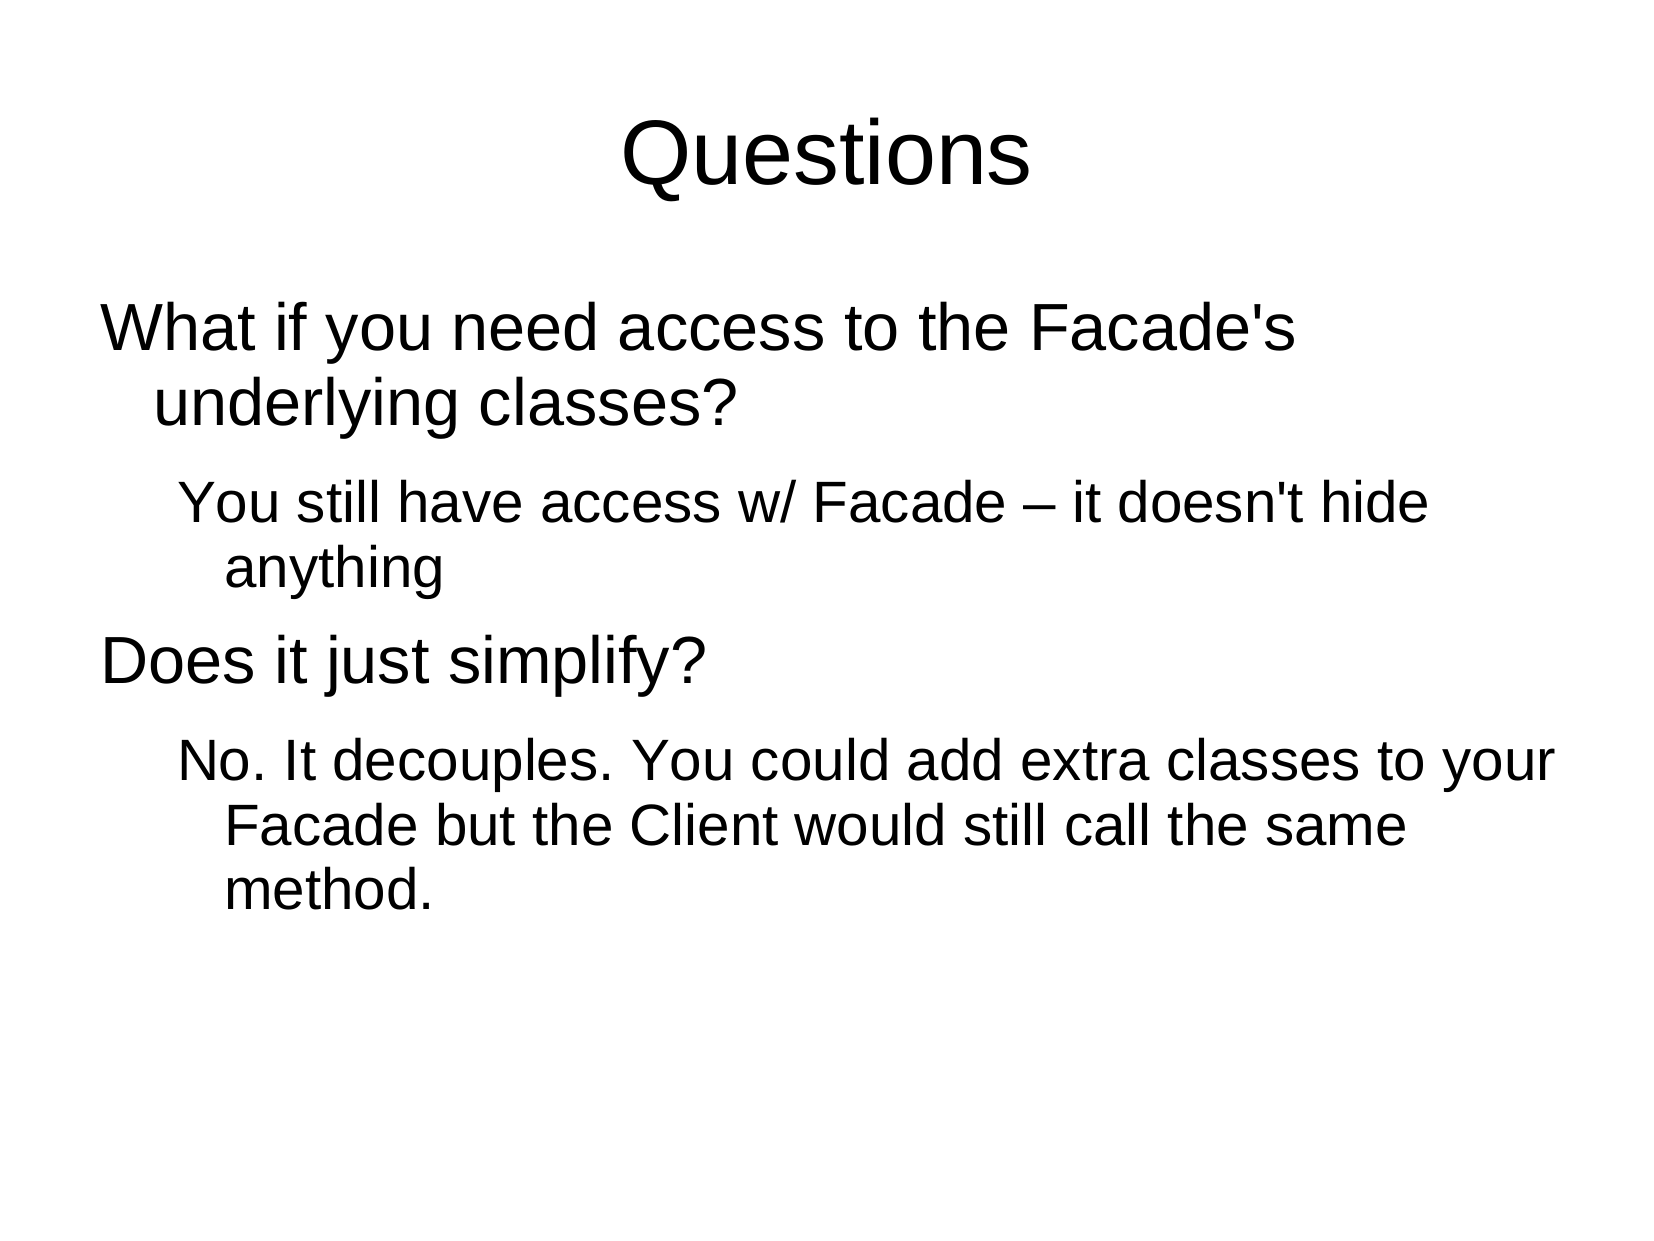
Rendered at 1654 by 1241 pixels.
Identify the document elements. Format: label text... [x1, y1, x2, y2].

list What if you need access to the Facade's underlying classes? You still have access w/ Facade – it doesn't hide anything Does it just simplify? No. It decouples. You could add extra classes to your Facade but the Client would still call the same method. [82, 290, 1571, 1109]
title Questions [82, 49, 1571, 257]
